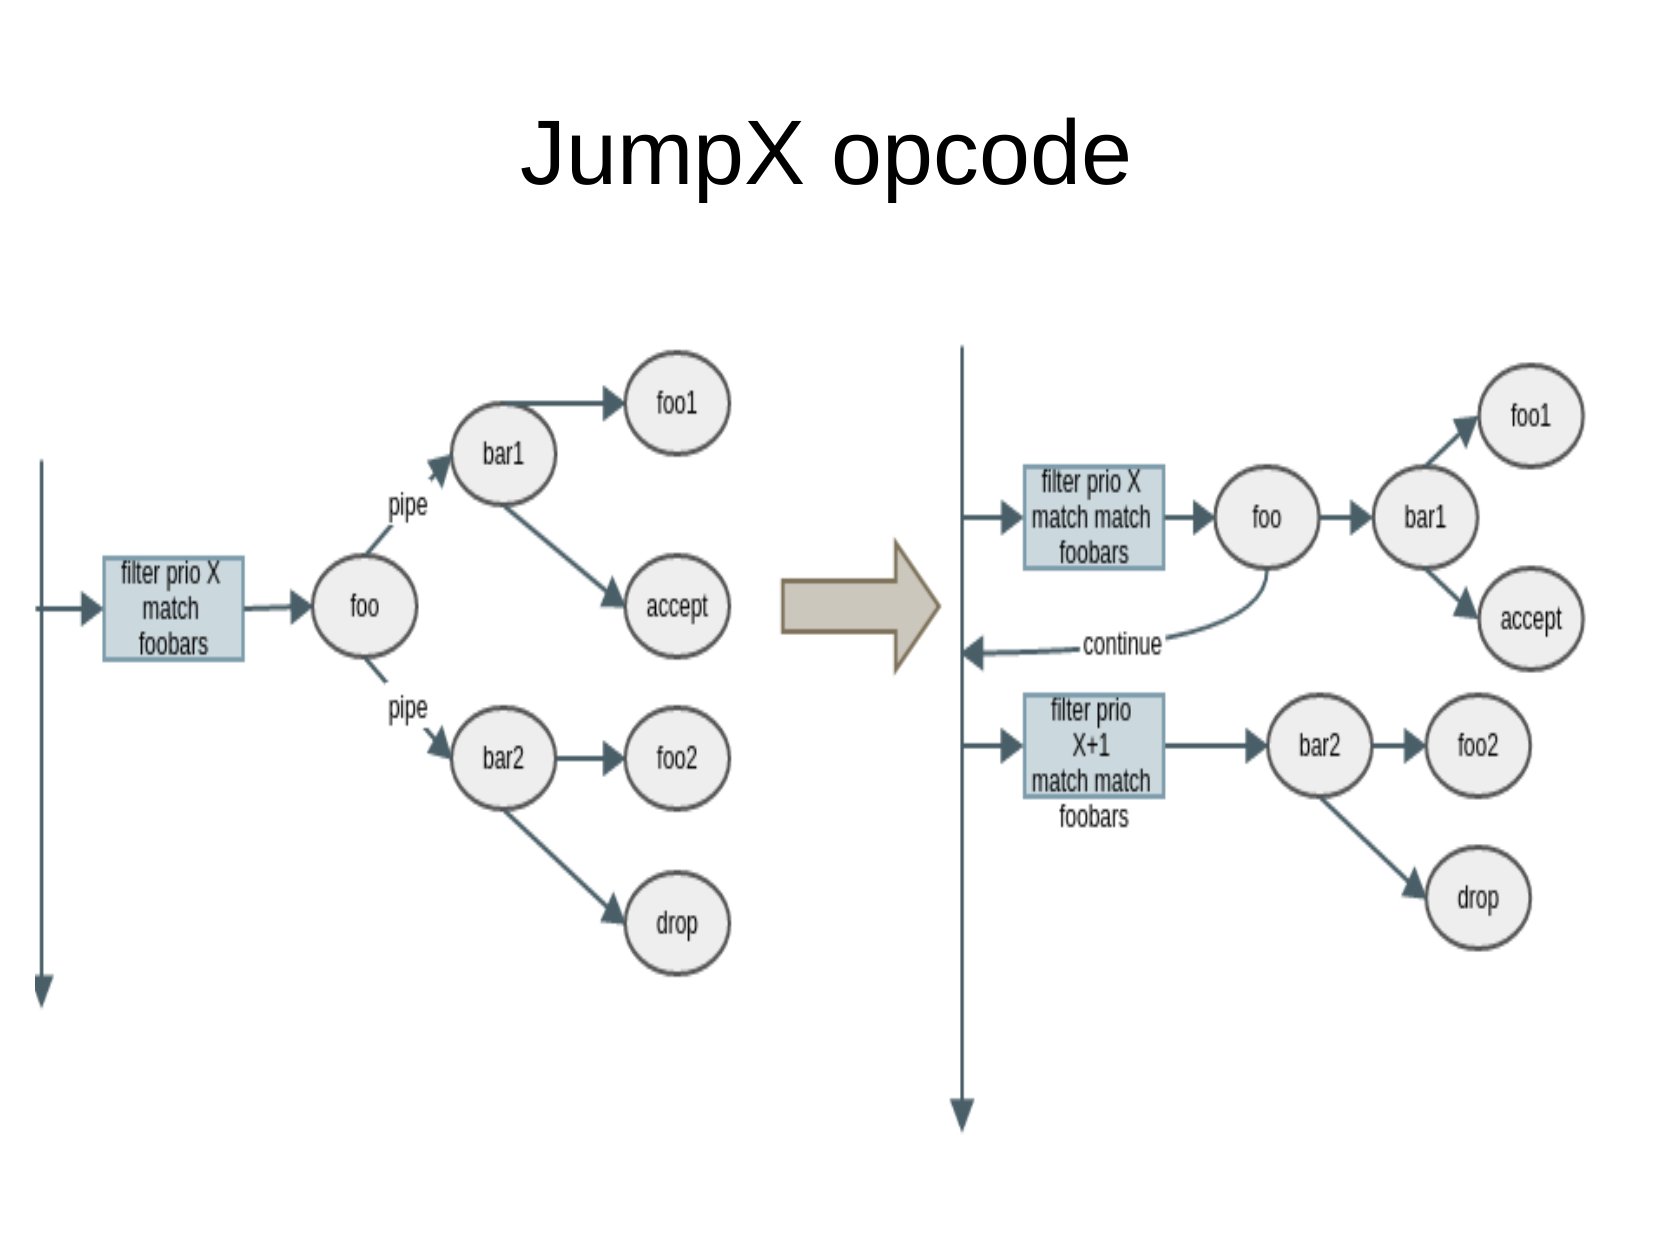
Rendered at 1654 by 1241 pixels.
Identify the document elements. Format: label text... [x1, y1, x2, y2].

title JumpX opcode [82, 49, 1571, 257]
picture [35, 290, 1619, 1193]
